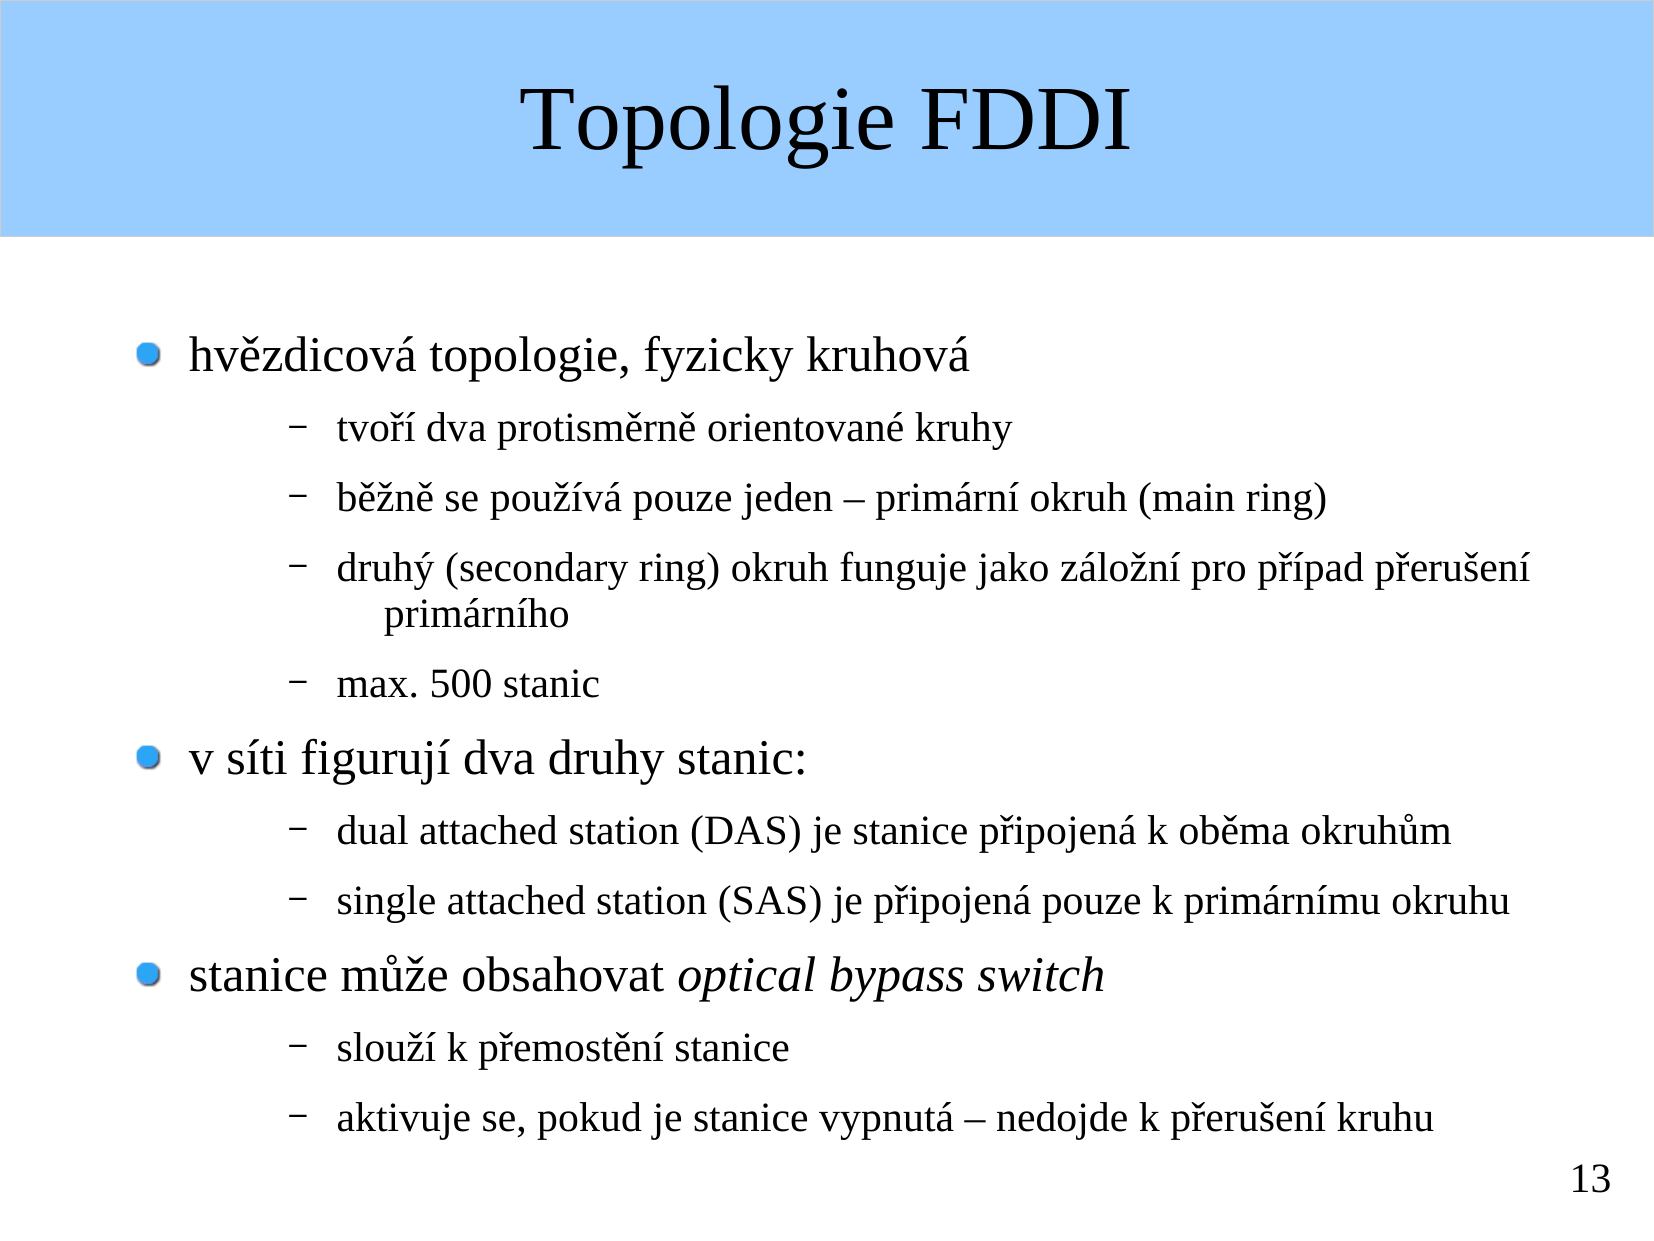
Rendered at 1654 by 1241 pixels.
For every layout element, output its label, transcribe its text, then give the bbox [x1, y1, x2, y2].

list hvězdicová topologie, fyzicky kruhová tvoří dva protisměrně orientované kruhy běžně se používá pouze jeden – primární okruh (main ring) druhý (secondary ring) okruh funguje jako záložní pro případ přerušení primárního max. 500 stanic v síti figurují dva druhy stanic: dual attached station (DAS) je stanice připojená k oběma okruhům single attached station (SAS) je připojená pouze k primárnímu okruhu stanice může obsahovat optical bypass switch slouží k přemostění stanice aktivuje se, pokud je stanice vypnutá – nedojde k přerušení kruhu [100, 327, 1548, 1211]
title Topologie FDDI [0, 0, 1654, 237]
